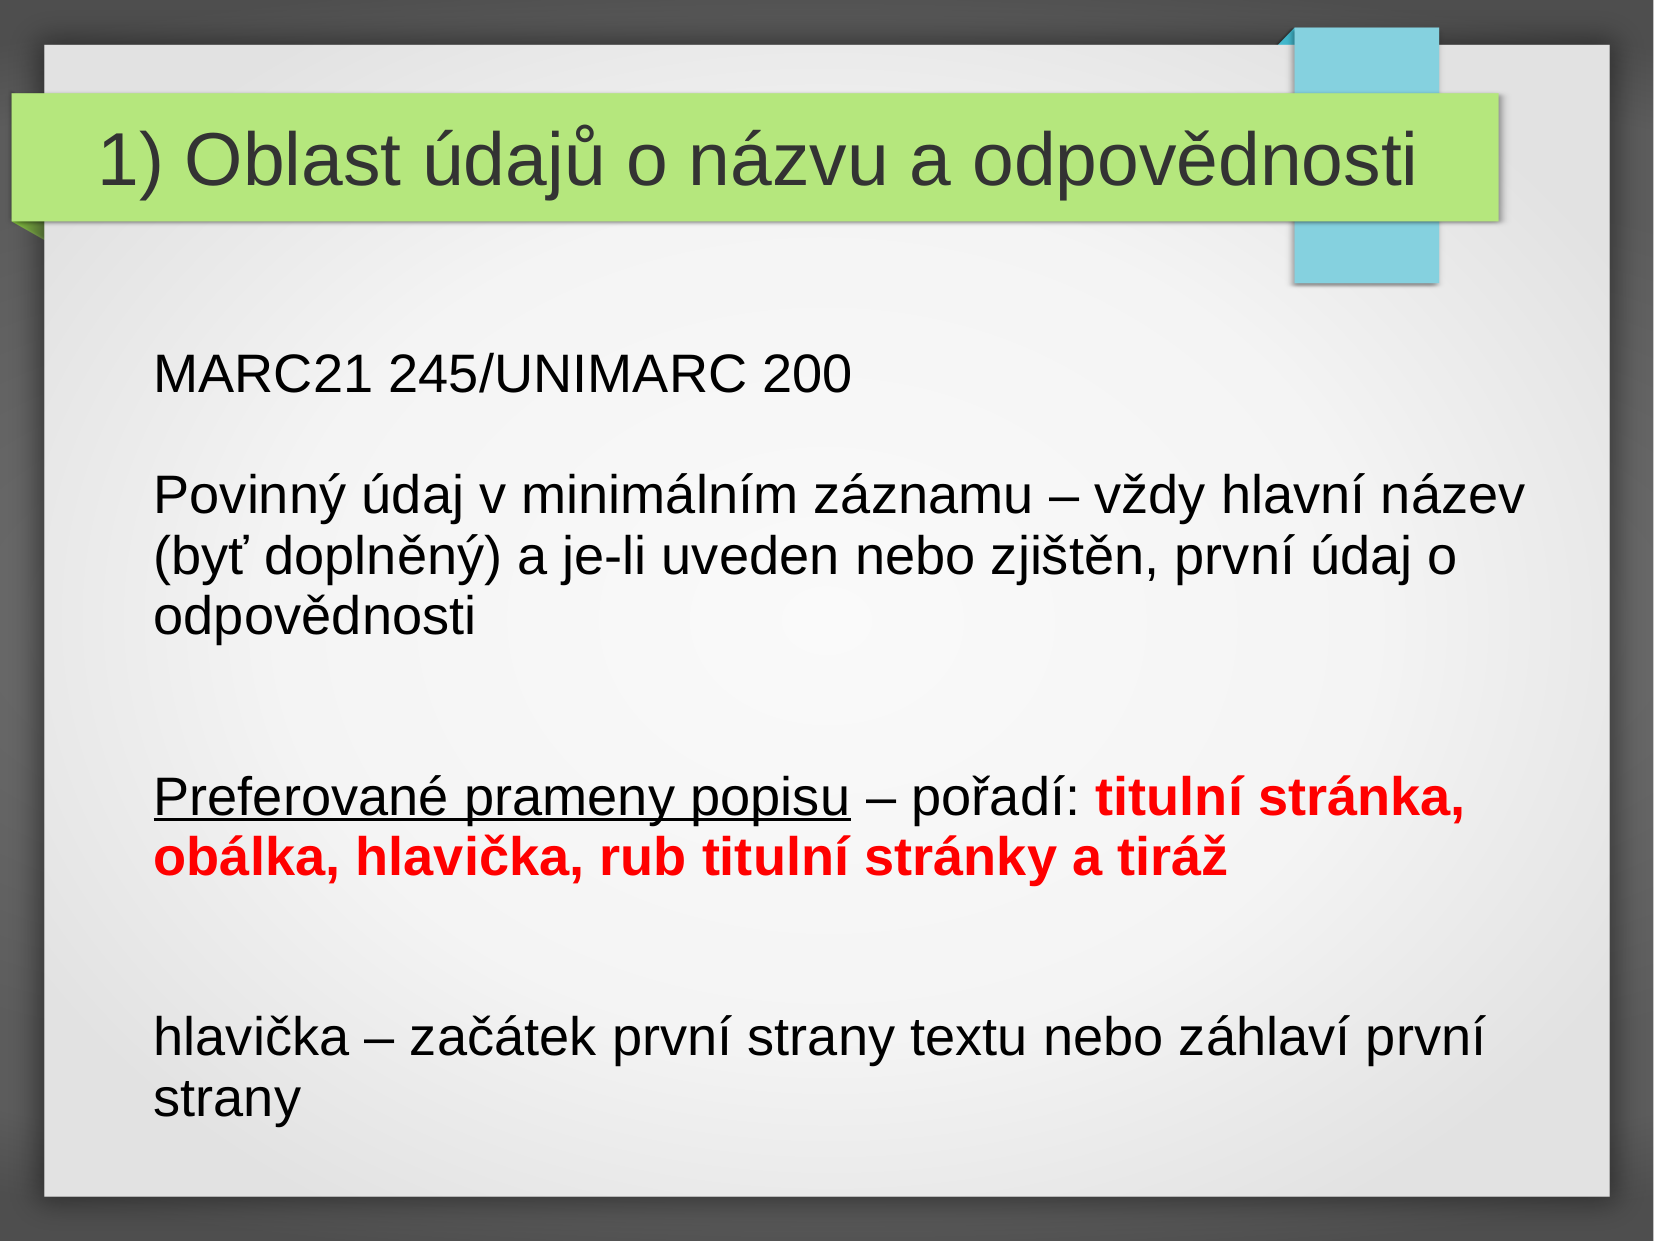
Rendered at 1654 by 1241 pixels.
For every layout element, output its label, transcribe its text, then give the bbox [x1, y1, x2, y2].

list MARC21 245/UNIMARC 200 Povinný údaj v minimálním záznamu – vždy hlavní název (byť doplněný) a je-li uveden nebo zjištěn, první údaj o odpovědnosti Preferované prameny popisu – pořadí: titulní stránka, obálka, hlavička, rub titulní stránky a tiráž hlavička – začátek první strany textu nebo záhlaví první strany [82, 343, 1583, 1158]
picture [0, 0, 1654, 1241]
title 1) Oblast údajů o názvu a odpovědnosti [70, 106, 1571, 213]
